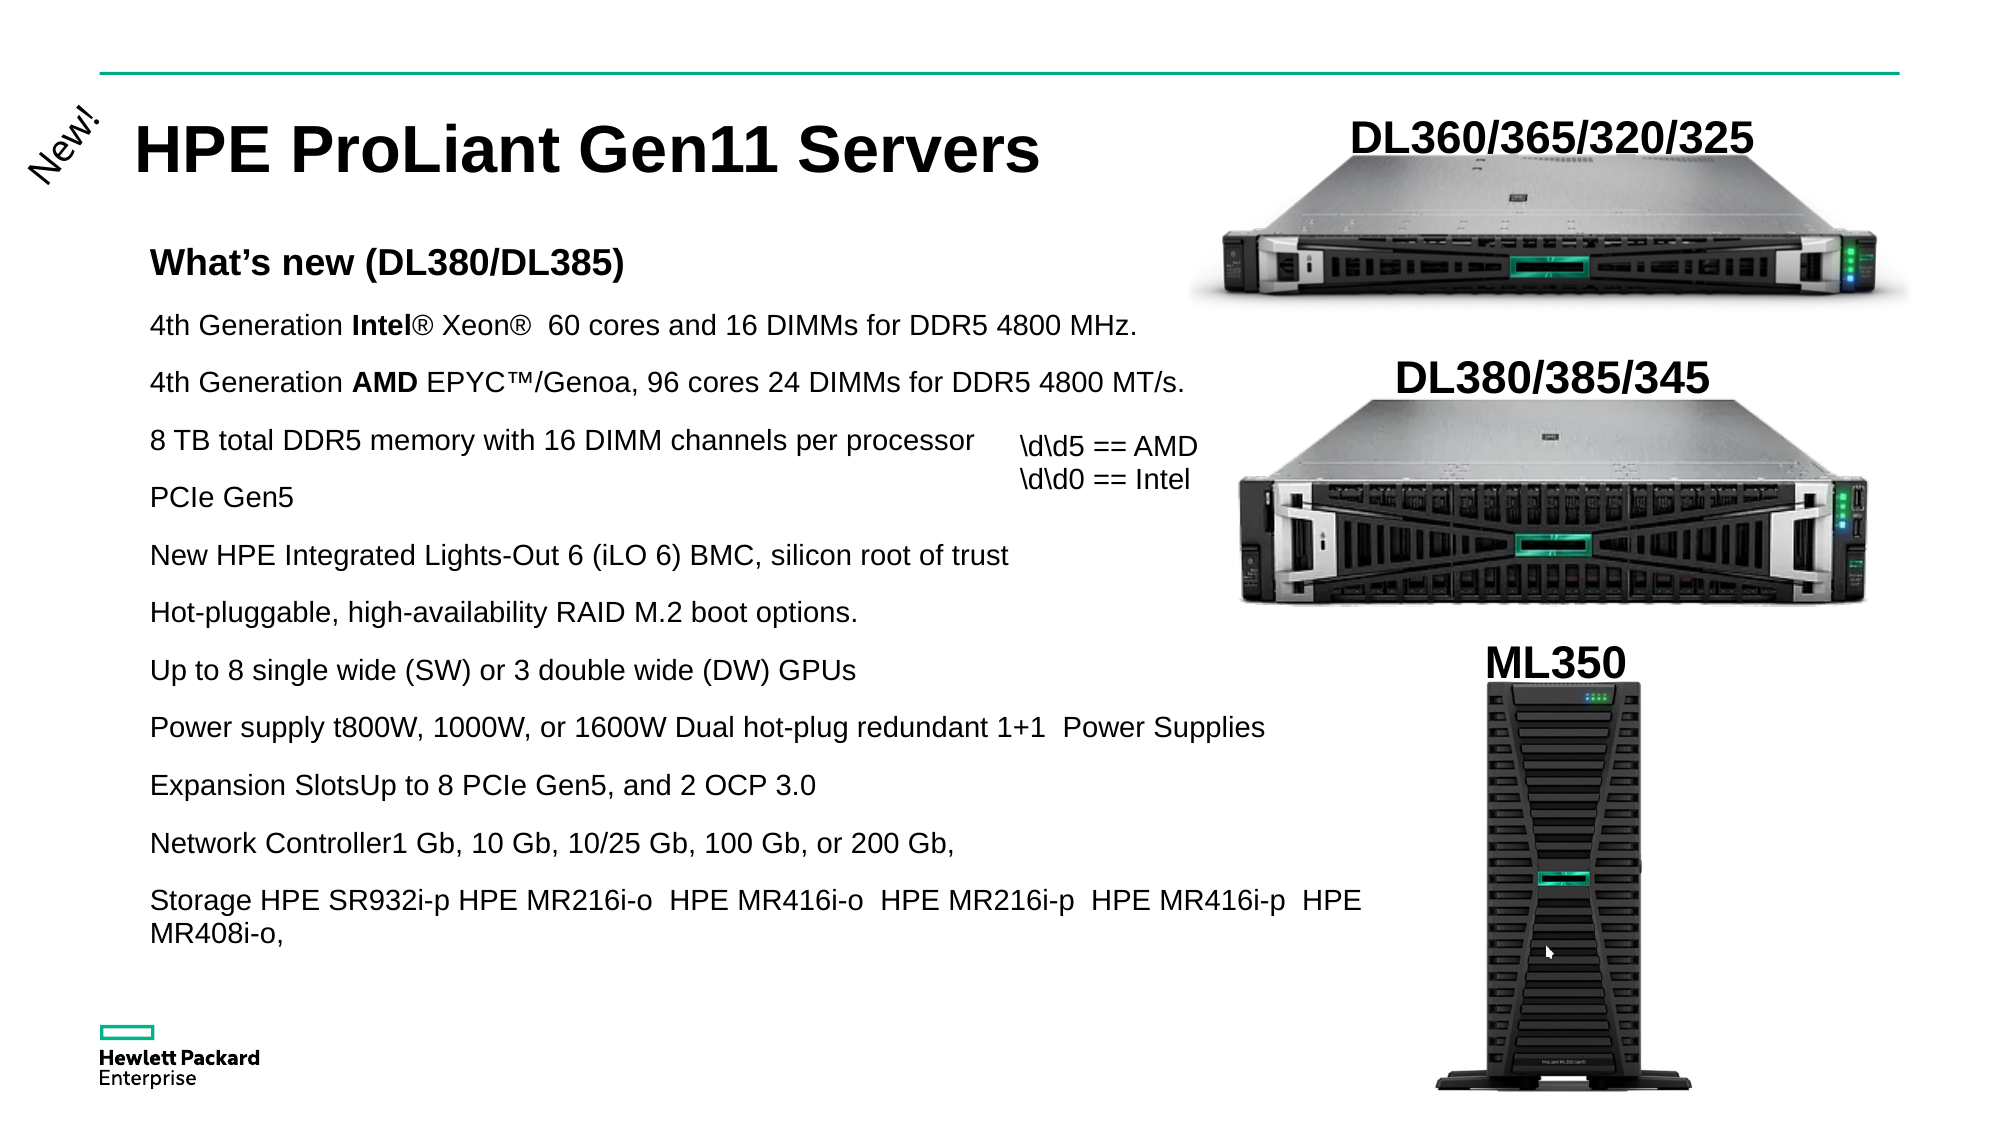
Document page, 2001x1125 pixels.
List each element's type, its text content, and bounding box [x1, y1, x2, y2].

picture [990, 0, 2000, 1096]
text_box HPE ProLiant Gen11 Servers [120, 104, 1149, 195]
text_box New! [0, 29, 166, 213]
text_box ML350 [1470, 630, 1846, 748]
text_box \d\d5 == AMD \d\d0 == Intel [1005, 422, 1246, 511]
text_box DL380/385/345 [1380, 345, 1756, 463]
text_box What’s new (DL380/DL385) 4th Generation Intel® Xeon® 60 cores and 16 DIMMs for DDR5 4800 MHz. 4th Generation AMD EPYC™/Genoa, 96 cores 24 DIMMs for DDR5 4800 MT/s. 8 TB total DDR5 memory with 16 DIMM channels per processor PCIe Gen5 New HPE Integrated Lights-Out 6 (iLO 6) BMC, silicon root of trust Hot-pluggable, high-availability RAID M.2 boot options. Up to 8 single wide (SW) or 3 double wide (DW) GPUs Power supply t800W, 1000W, or 1600W Dual hot-plug redundant 1+1 Power Supplies Expansion SlotsUp to 8 PCIe Gen5, and 2 OCP 3.0 Network Controller1 Gb, 10 Gb, 10/25 Gb, 100 Gb, or 200 Gb, Storage HPE SR932i-p HPE MR216i-o HPE MR416i-o HPE MR216i-p HPE MR416i-p HPE MR408i-o, [135, 234, 1433, 991]
text_box DL360/365/320/325 [1335, 104, 1846, 223]
